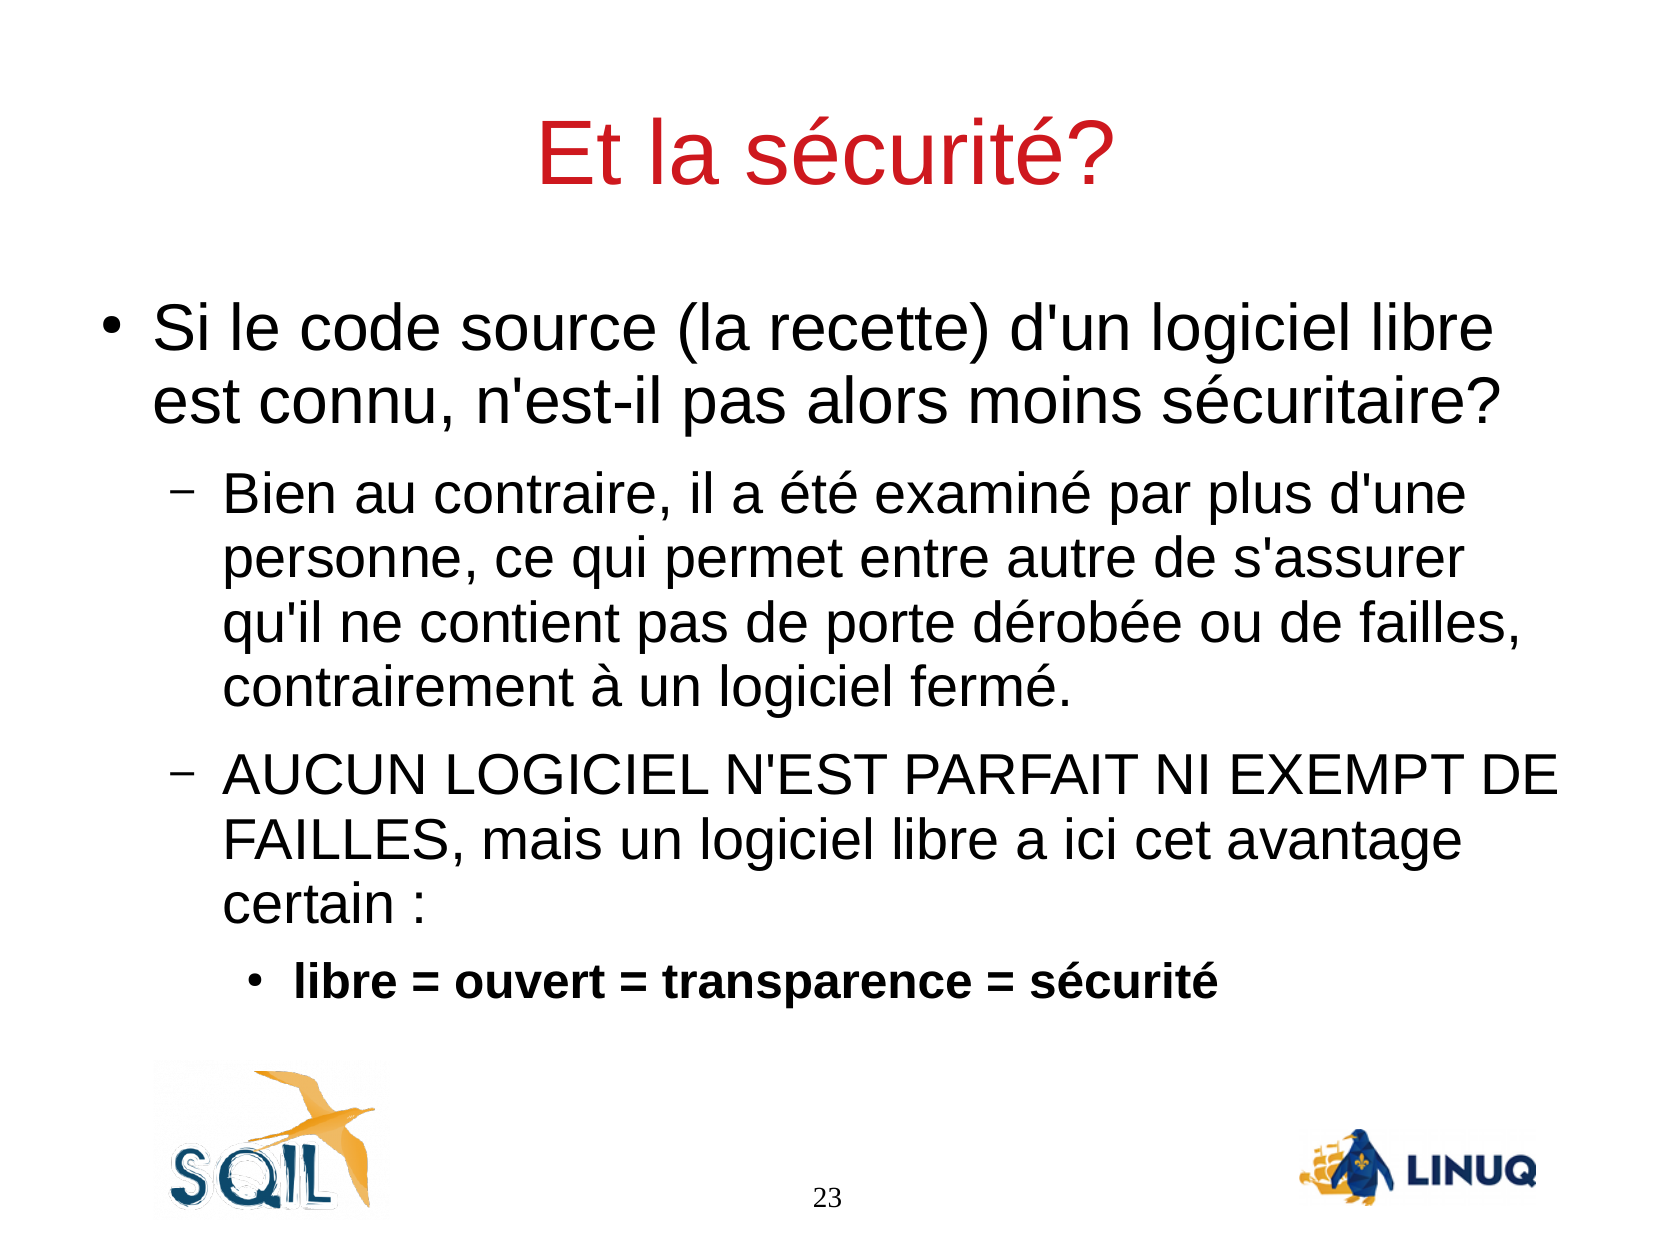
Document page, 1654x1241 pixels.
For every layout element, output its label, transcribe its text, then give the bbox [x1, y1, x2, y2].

title Et la sécurité? [82, 49, 1571, 257]
picture [1299, 1129, 1536, 1206]
picture [153, 1060, 390, 1220]
list Si le code source (la recette) d'un logiciel libre est connu, n'est-il pas alors moins sécuritaire? Bien au contraire, il a été examiné par plus d'une personne, ce qui permet entre autre de s'assurer qu'il ne contient pas de porte dérobée ou de failles, contrairement à un logiciel fermé. AUCUN LOGICIEL N'EST PARFAIT NI EXEMPT DE FAILLES, mais un logiciel libre a ici cet avantage certain : libre = ouvert = transparence = sécurité [82, 290, 1571, 1010]
